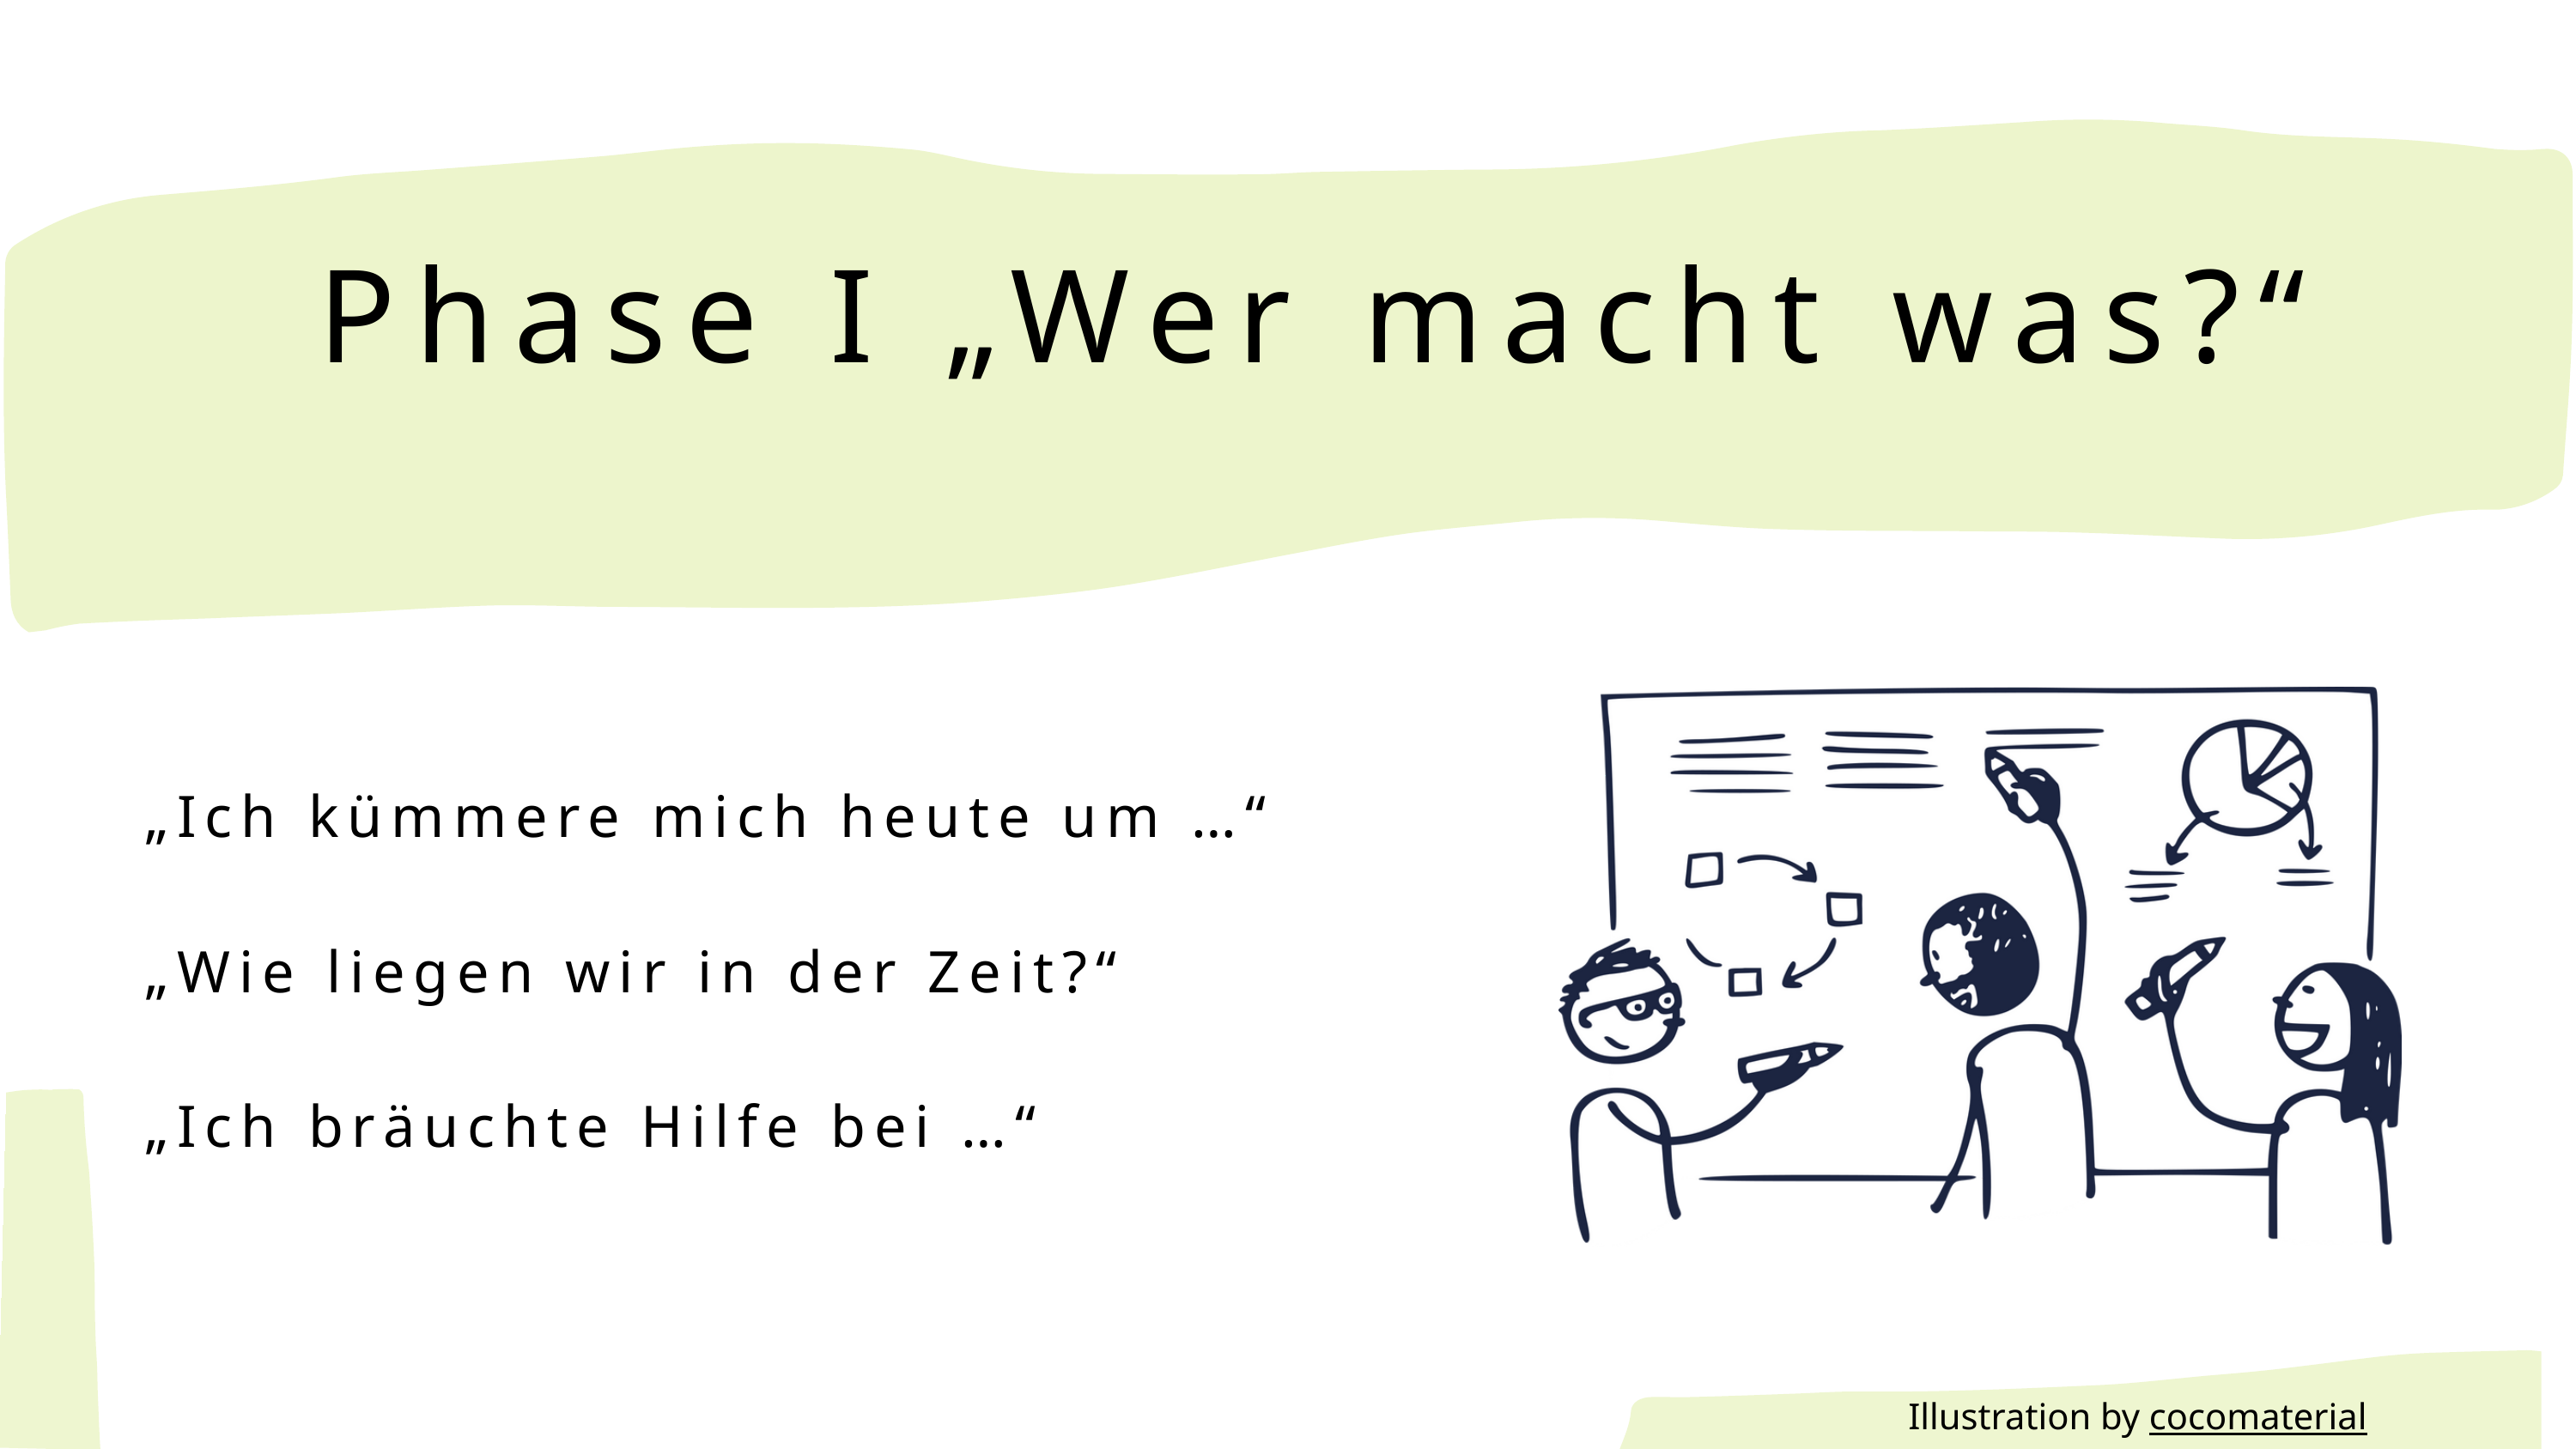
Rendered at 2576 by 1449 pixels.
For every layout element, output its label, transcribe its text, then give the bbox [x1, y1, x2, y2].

picture [1612, 1349, 2542, 1449]
picture [1558, 849, 2402, 924]
picture [1558, 1005, 2402, 1078]
text_box „Ich kümmere mich heute um …“ [144, 768, 2432, 849]
text_box Phase I „Wer macht was?“ [242, 209, 2384, 570]
text_box Illustration by cocomaterial [1890, 1392, 2385, 1443]
picture [0, 116, 2576, 635]
picture [1558, 687, 2402, 768]
text_box „Wie liegen wir in der Zeit?“ [144, 924, 2462, 1005]
picture [0, 1087, 113, 1449]
picture [1558, 1159, 2402, 1247]
text_box „Ich bräuchte Hilfe bei …“ [144, 1078, 2432, 1159]
